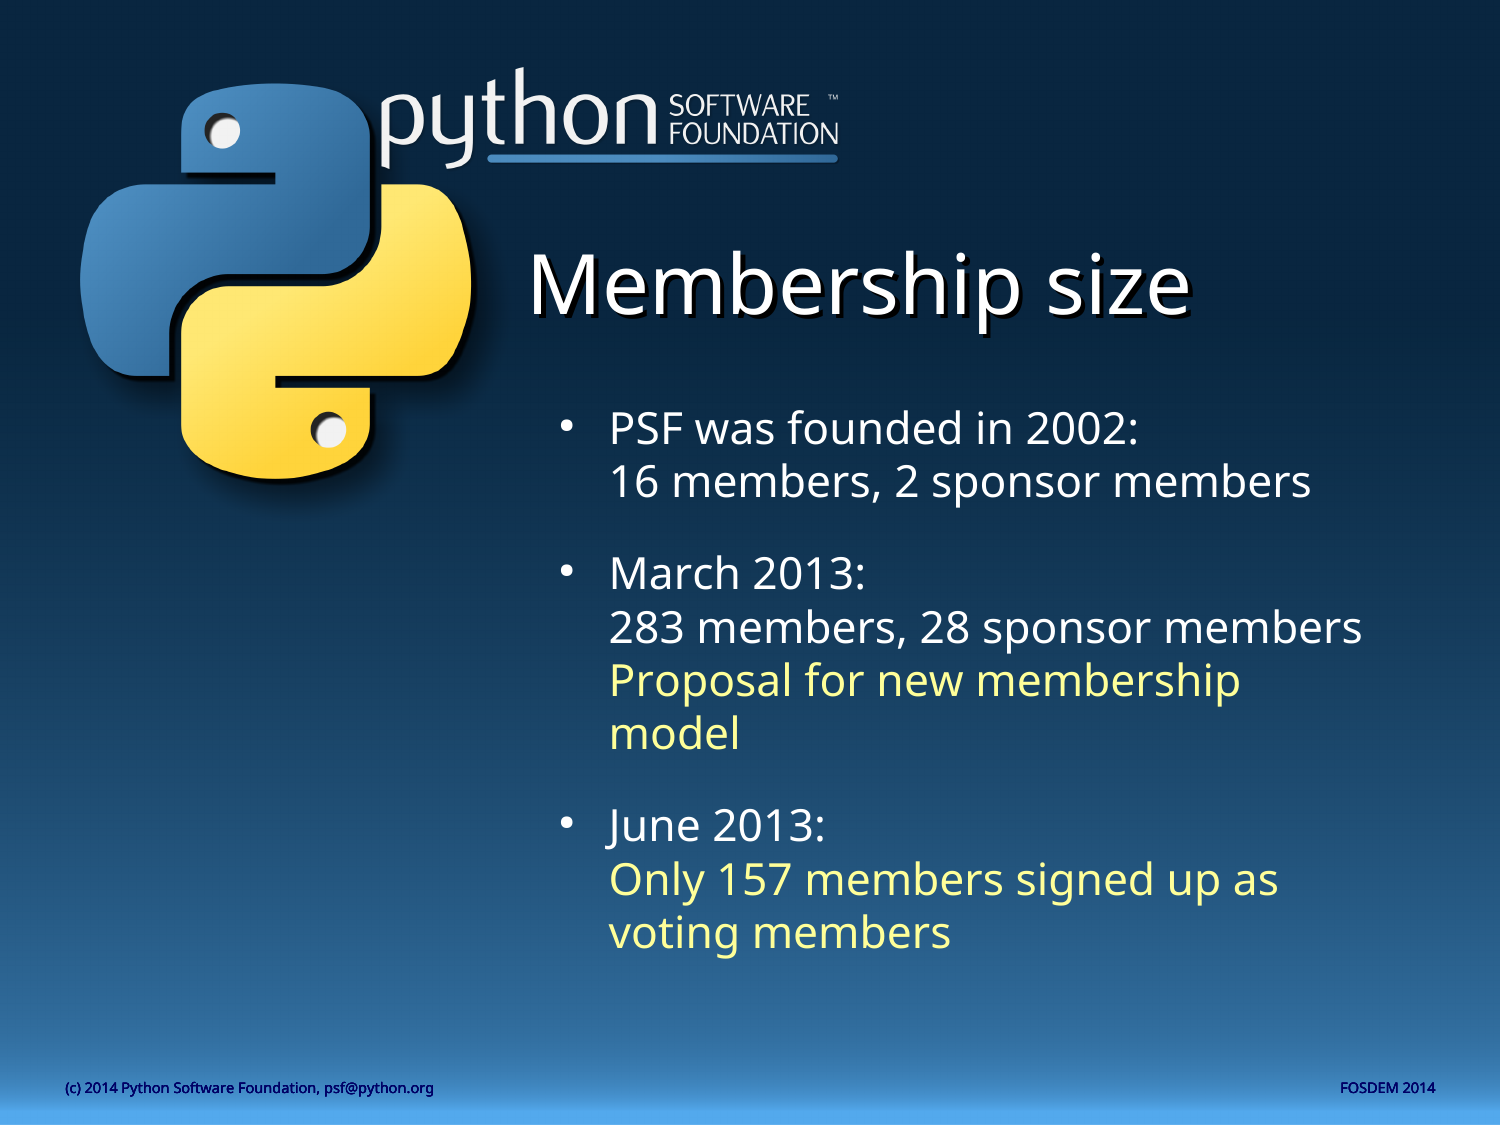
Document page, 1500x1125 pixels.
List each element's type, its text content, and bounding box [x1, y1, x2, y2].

title Membership size [512, 185, 1388, 377]
list PSF was founded in 2002: 16 members, 2 sponsor members March 2013: 283 members, 28 sponsor members Proposal for new membership model June 2013: Only 157 members signed up as voting members [544, 392, 1388, 1006]
picture [0, 0, 1500, 1125]
text_box (c) 2014 Python Software Foundation, psf@python.org FOSDEM 2014 [65, 1078, 1436, 1099]
